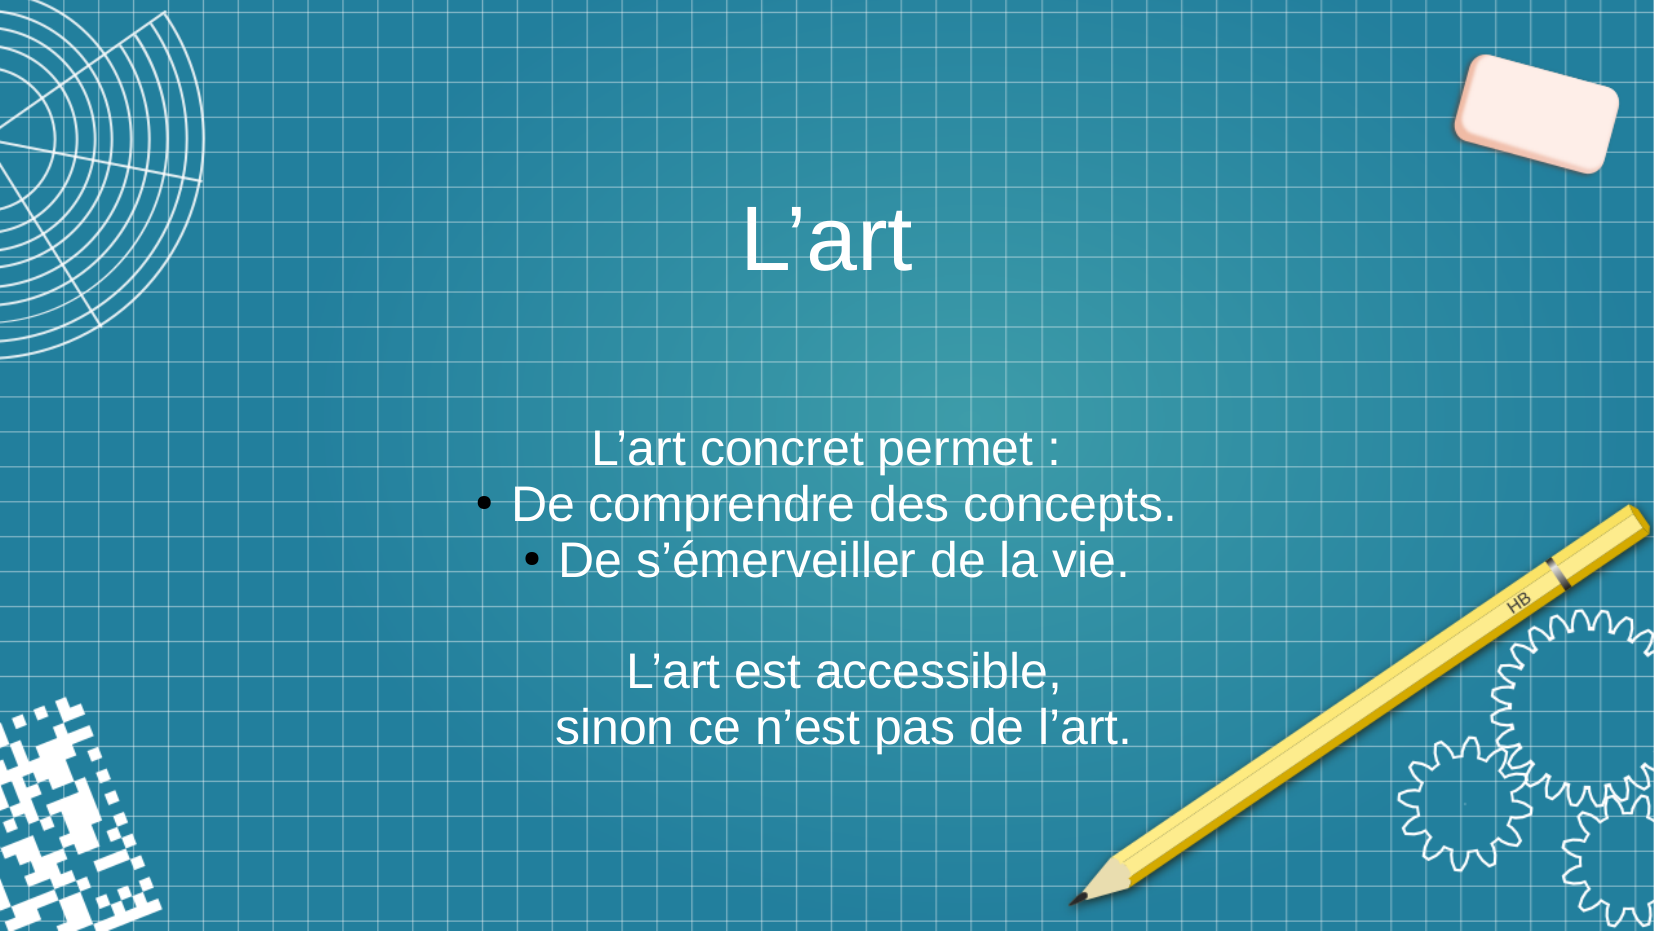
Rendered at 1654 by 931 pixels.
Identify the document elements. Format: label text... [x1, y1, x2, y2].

picture [0, 0, 1654, 931]
title L’art [82, 132, 1571, 346]
subtitle L’art concret permet : De comprendre des concepts. De s’émerveiller de la vie. L’art est accessible, sinon ce n’est pas de l’art. [82, 389, 1571, 842]
